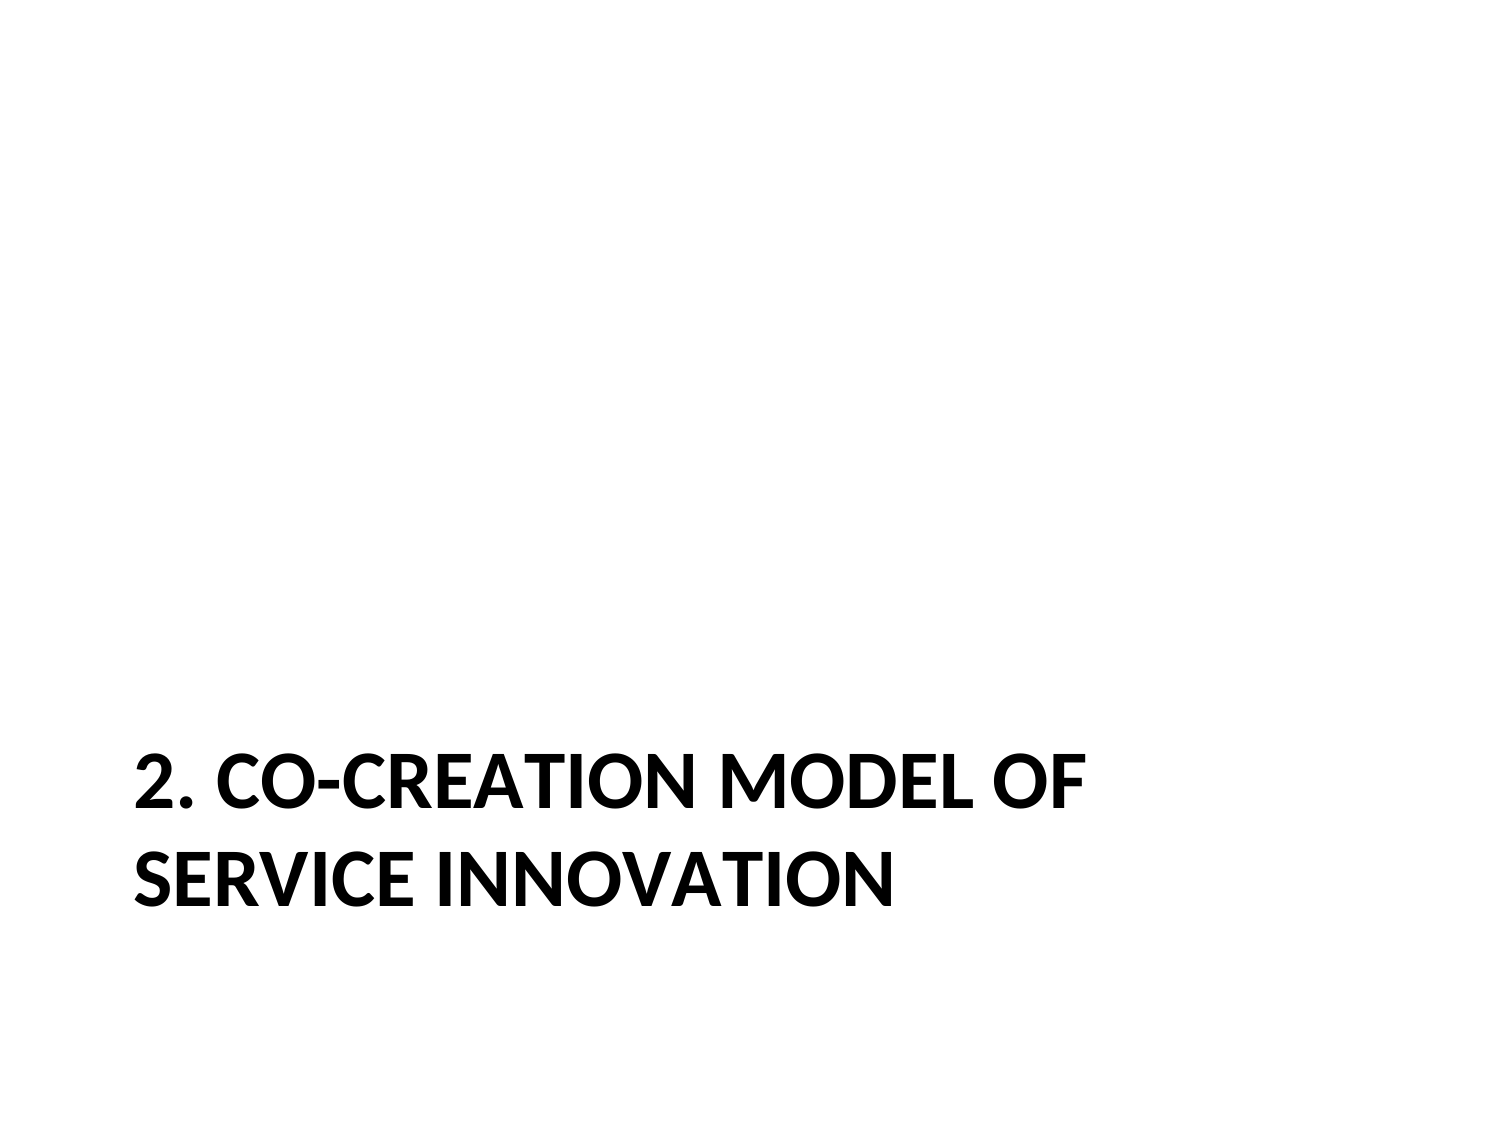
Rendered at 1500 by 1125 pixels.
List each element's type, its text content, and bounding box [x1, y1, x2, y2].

title 2. CO-CREATION MODEL OF SERVICE INNOVATION [118, 722, 1394, 947]
